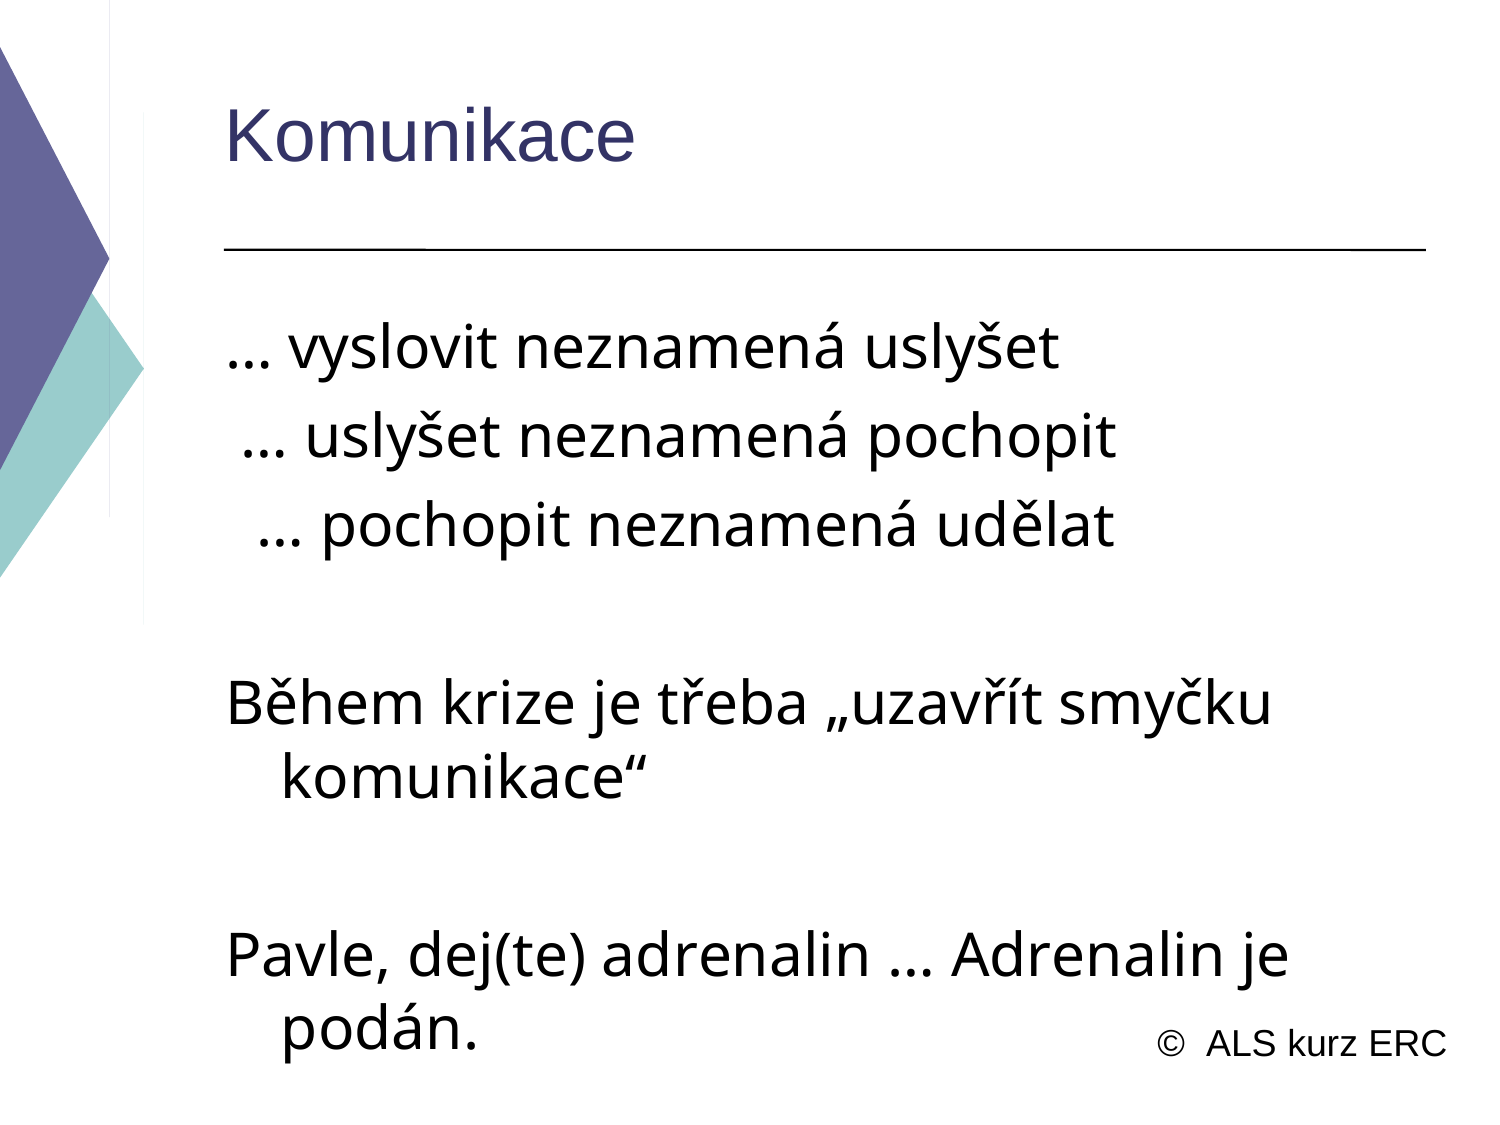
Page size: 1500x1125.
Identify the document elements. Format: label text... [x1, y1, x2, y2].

list … vyslovit neznamená uslyšet … uslyšet neznamená pochopit … pochopit neznamená udělat Během krize je třeba „uzavřít smyčku komunikace“ Pavle, dej(te) adrenalin … Adrenalin je podán. [224, 299, 1423, 1062]
title Komunikace [224, 41, 1423, 236]
text_box © ALS kurz ERC [1142, 1017, 1463, 1077]
